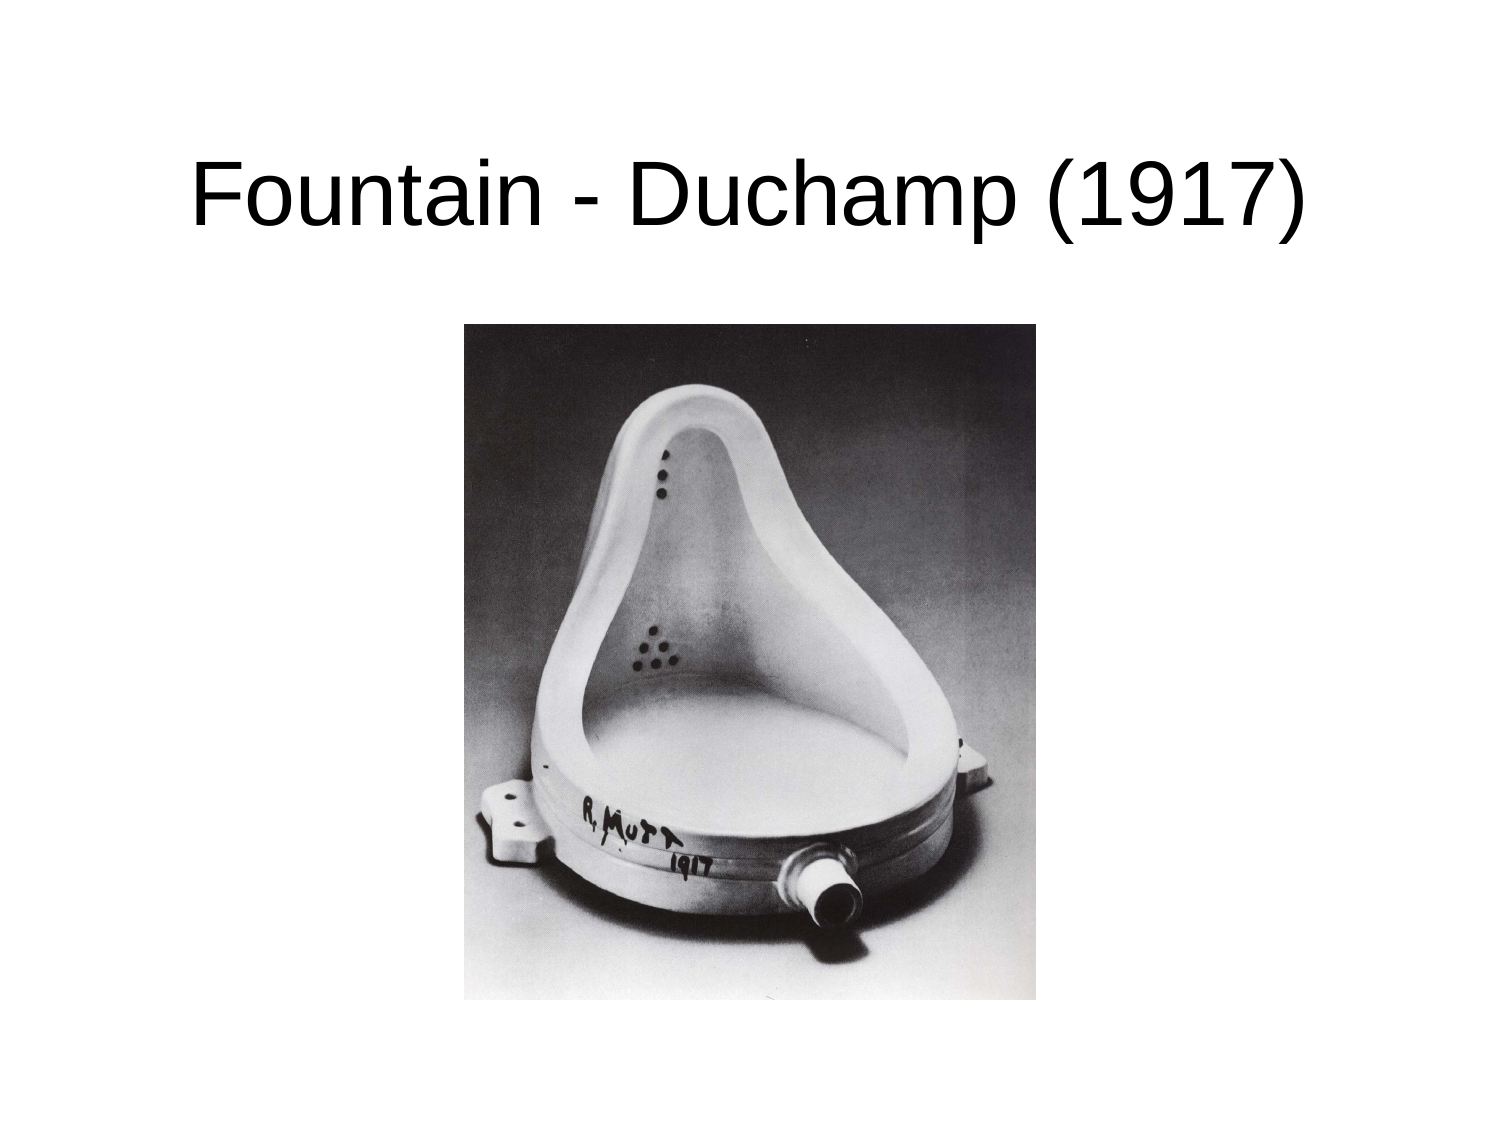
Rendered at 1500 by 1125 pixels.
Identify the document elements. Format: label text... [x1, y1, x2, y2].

picture [464, 324, 1036, 1000]
title Fountain - Duchamp (1917) [112, 99, 1388, 288]
